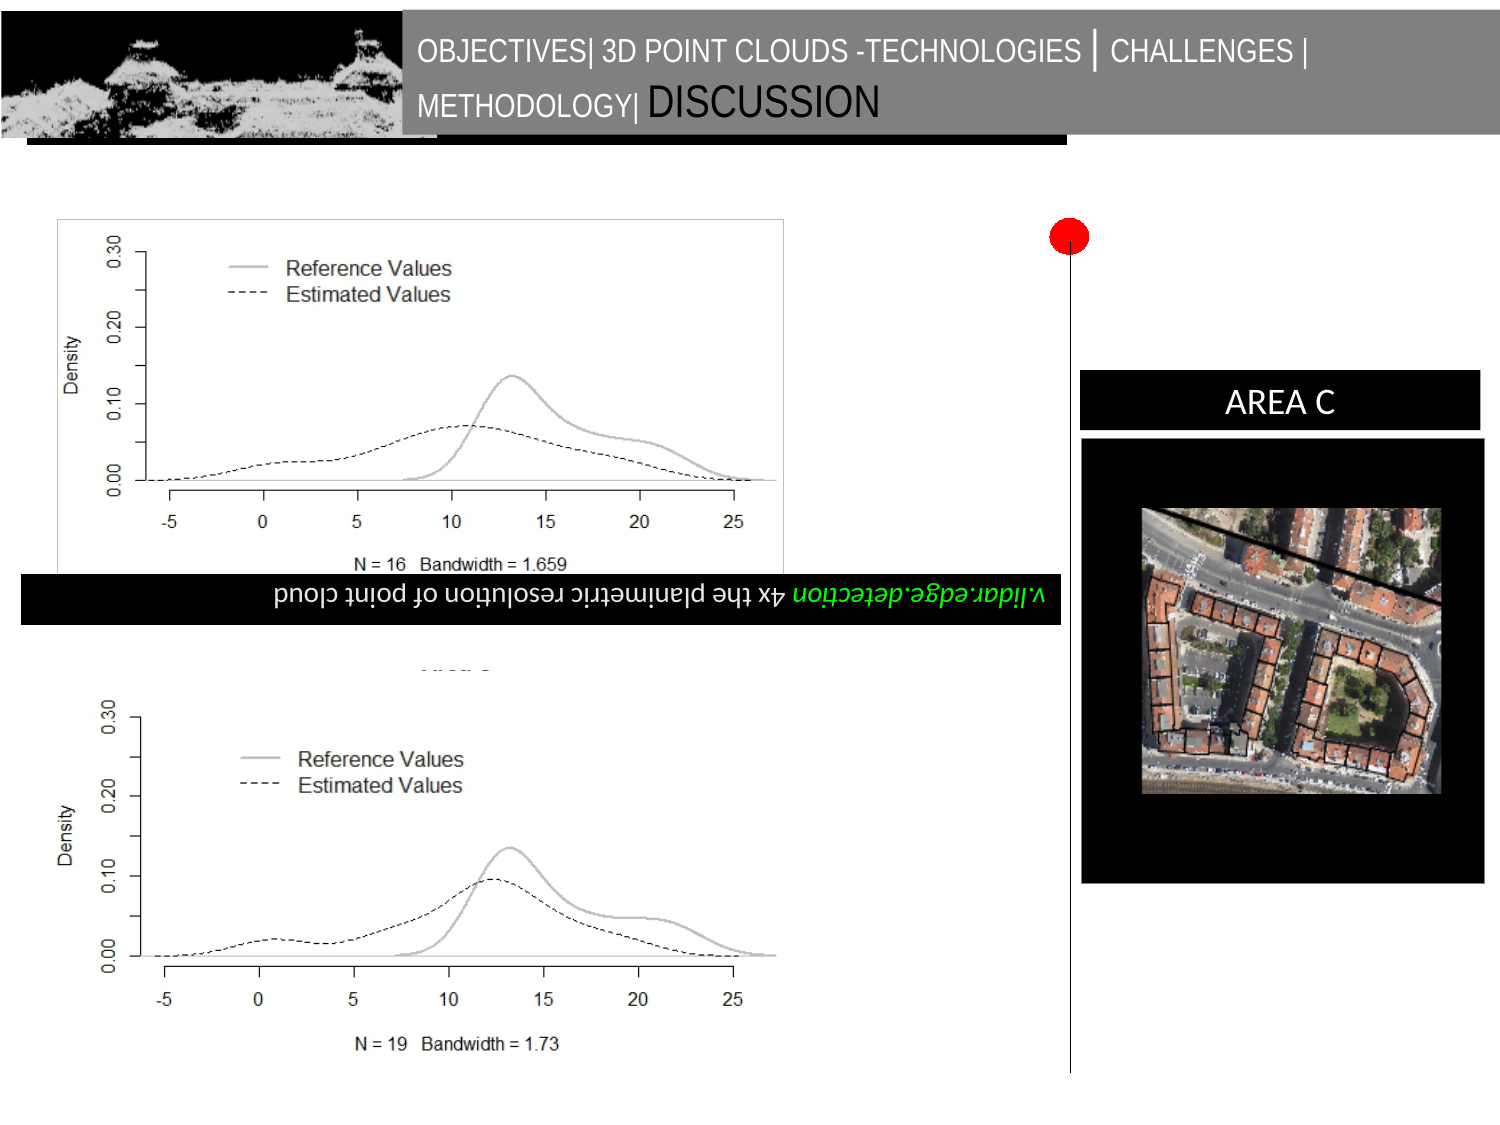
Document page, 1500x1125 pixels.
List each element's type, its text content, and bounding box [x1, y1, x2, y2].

text_box [195, 231, 608, 340]
text_box v.lidar.edge.detection 4x the planimetric resolution of point cloud [21, 574, 1061, 625]
text_box [1081, 438, 1485, 884]
text_box OBJECTIVES| 3D POINT CLOUDS -TECHNOLOGIES | CHALLENGES | METHODOLOGY| DISCUSSION [402, 9, 1500, 135]
text_box [207, 716, 621, 825]
picture [51, 670, 787, 1078]
picture [1, 11, 438, 138]
picture [57, 219, 784, 574]
text_box [1049, 218, 1089, 255]
text_box AREA C [1080, 370, 1481, 431]
picture [1138, 508, 1442, 794]
text_box v.lidar.edge.detection 2x the planimetric resolution of point cloud [27, 135, 1067, 145]
